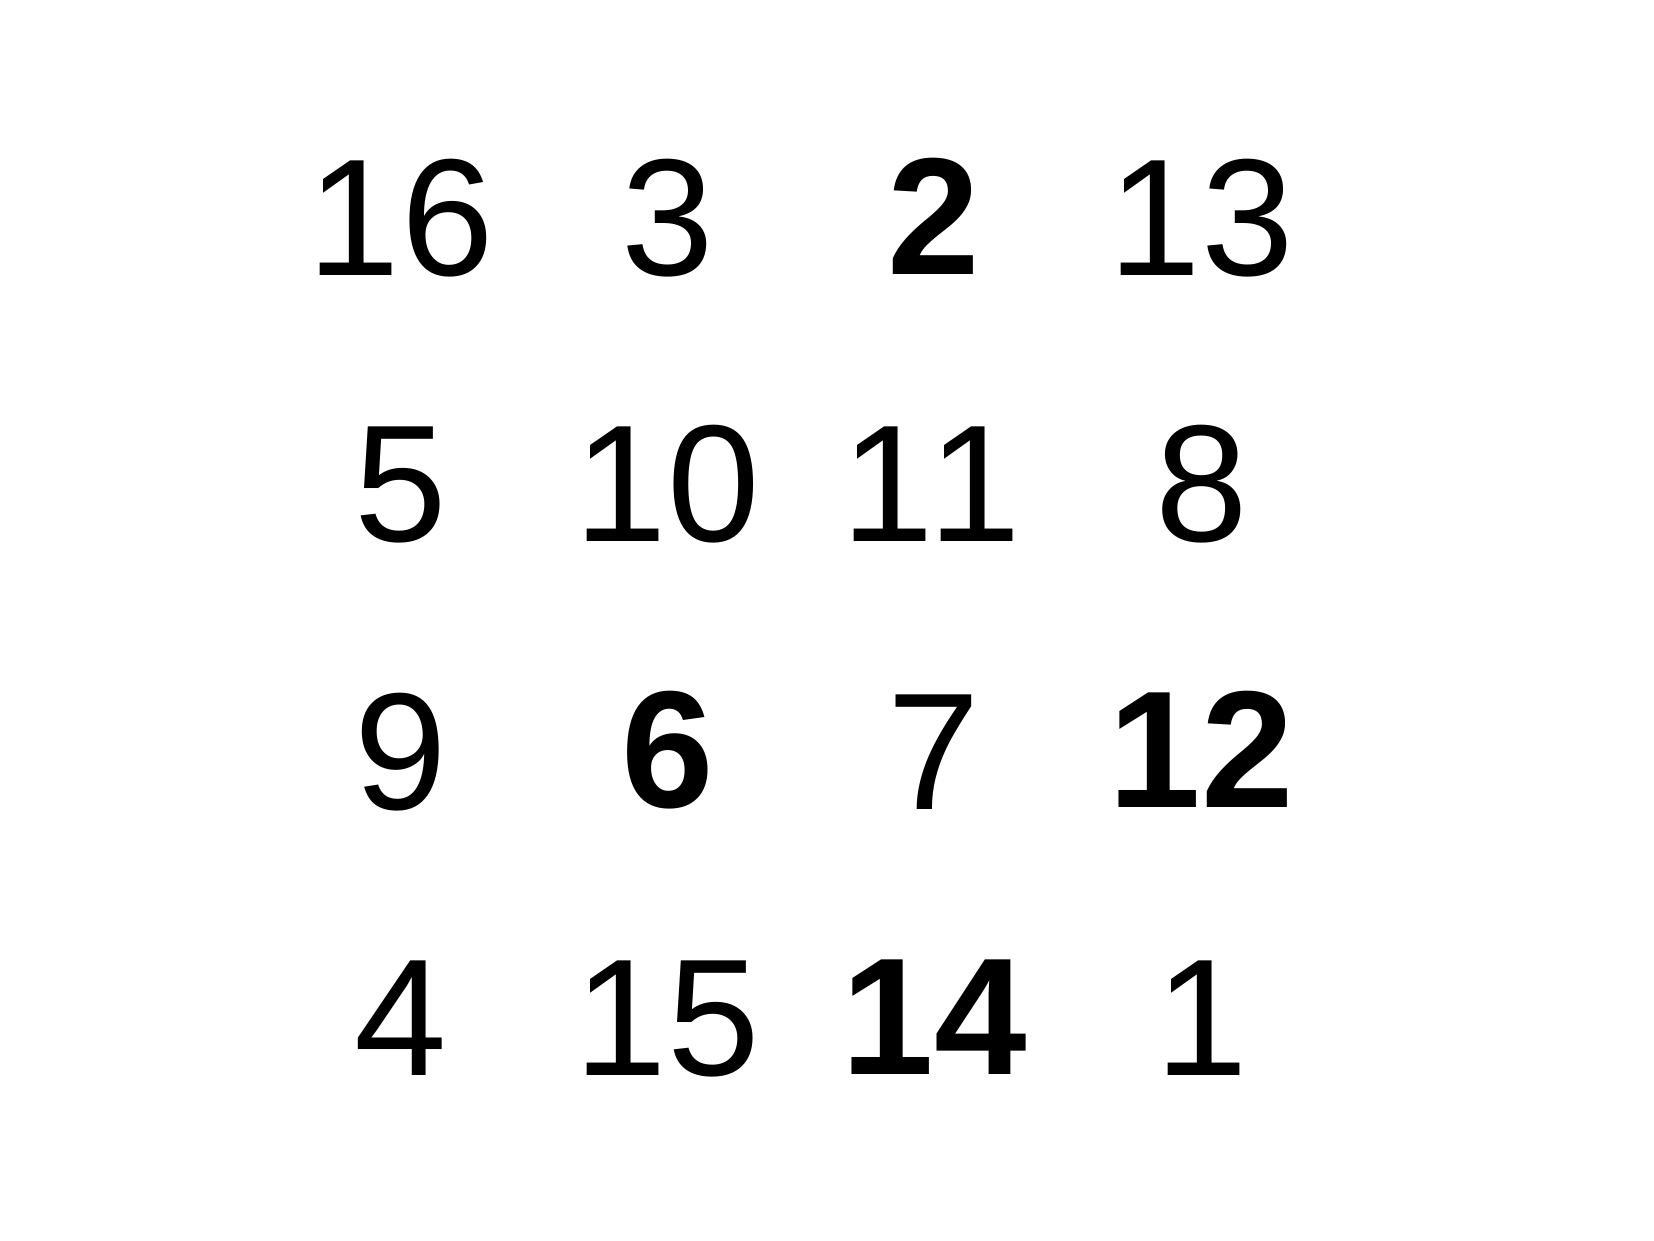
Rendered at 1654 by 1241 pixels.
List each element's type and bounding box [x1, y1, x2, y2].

chart [267, 45, 1338, 1196]
